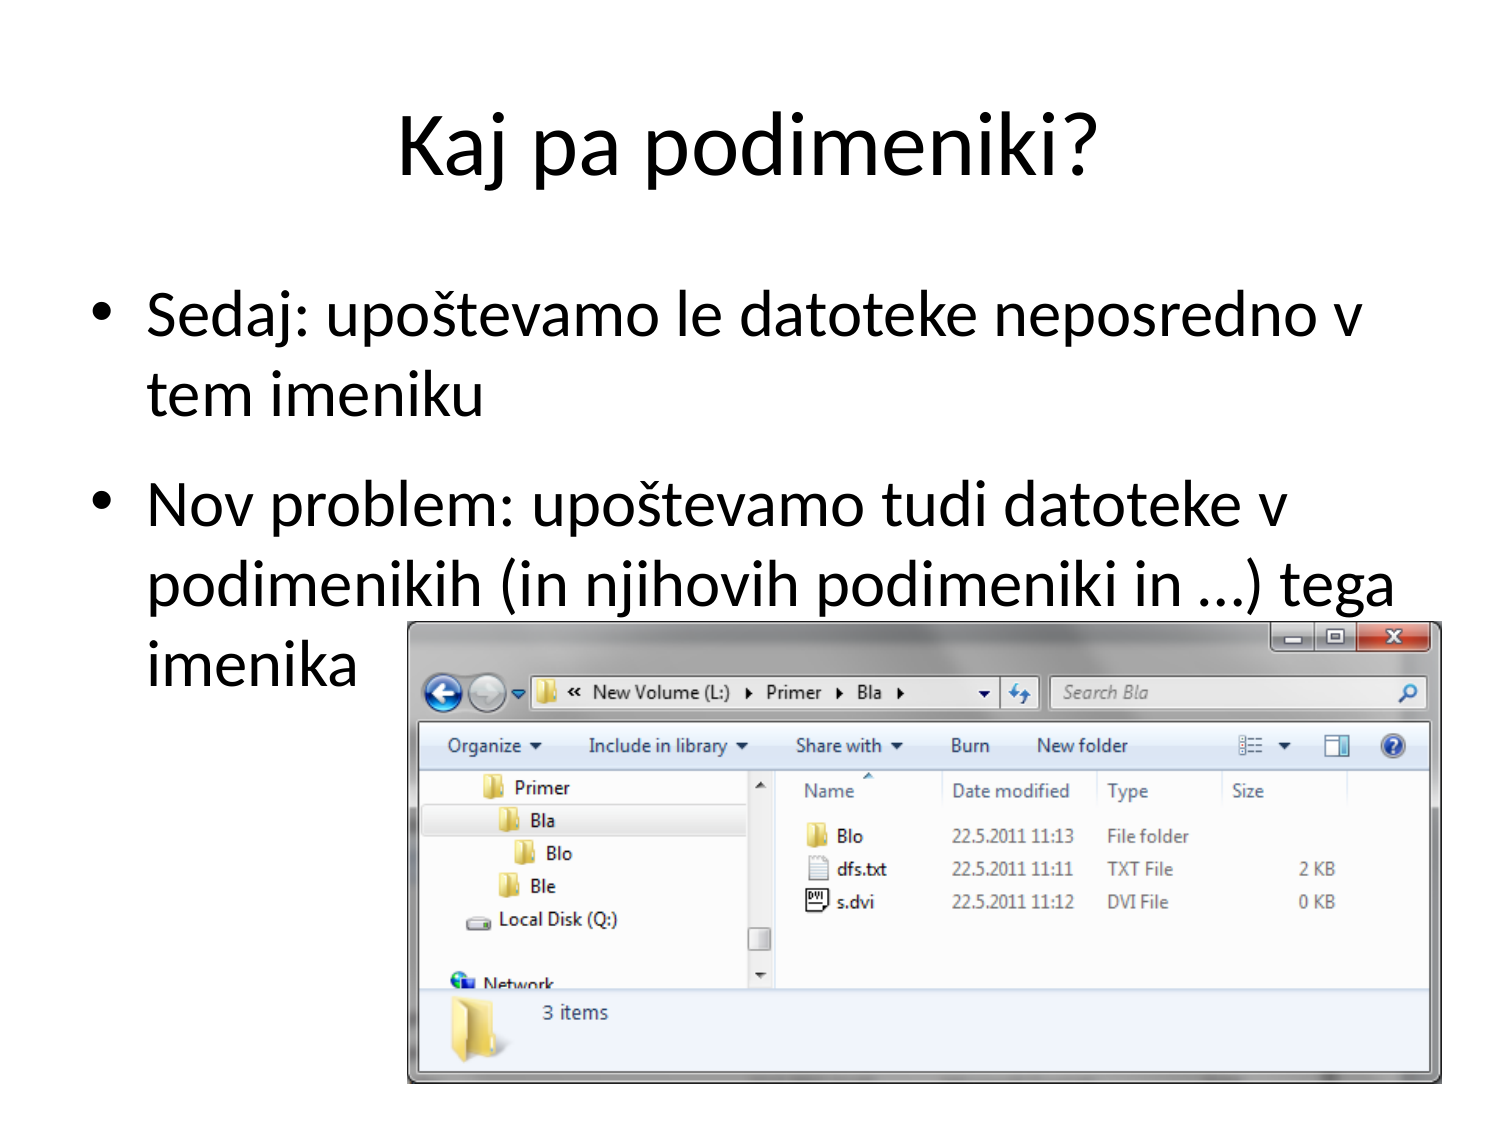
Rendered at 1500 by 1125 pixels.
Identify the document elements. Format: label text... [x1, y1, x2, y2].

list Sedaj: upoštevamo le datoteke neposredno v tem imeniku Nov problem: upoštevamo tudi datoteke v podimenikih (in njihovih podimeniki in …) tega imenika [75, 262, 1425, 1005]
title Kaj pa podimeniki? [75, 45, 1425, 233]
picture [407, 621, 1442, 1085]
